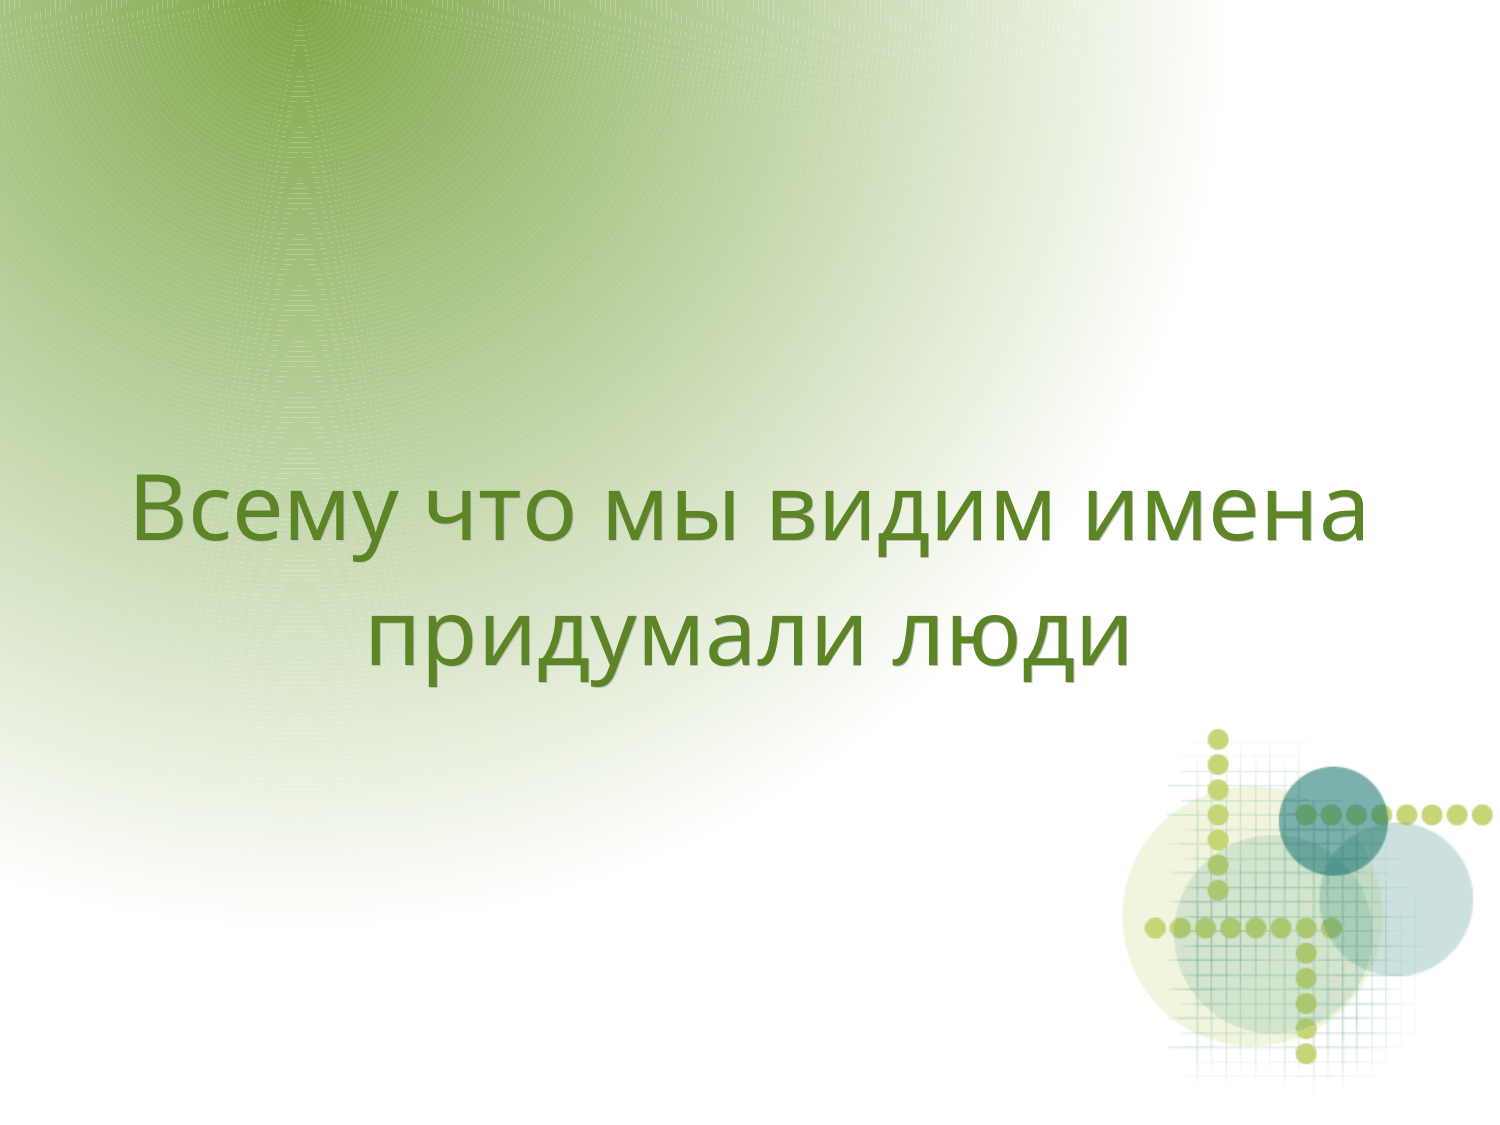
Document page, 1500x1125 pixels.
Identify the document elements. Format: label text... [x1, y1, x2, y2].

title Всему что мы видим имена придумали люди [112, 448, 1388, 686]
picture [1110, 718, 1500, 1098]
